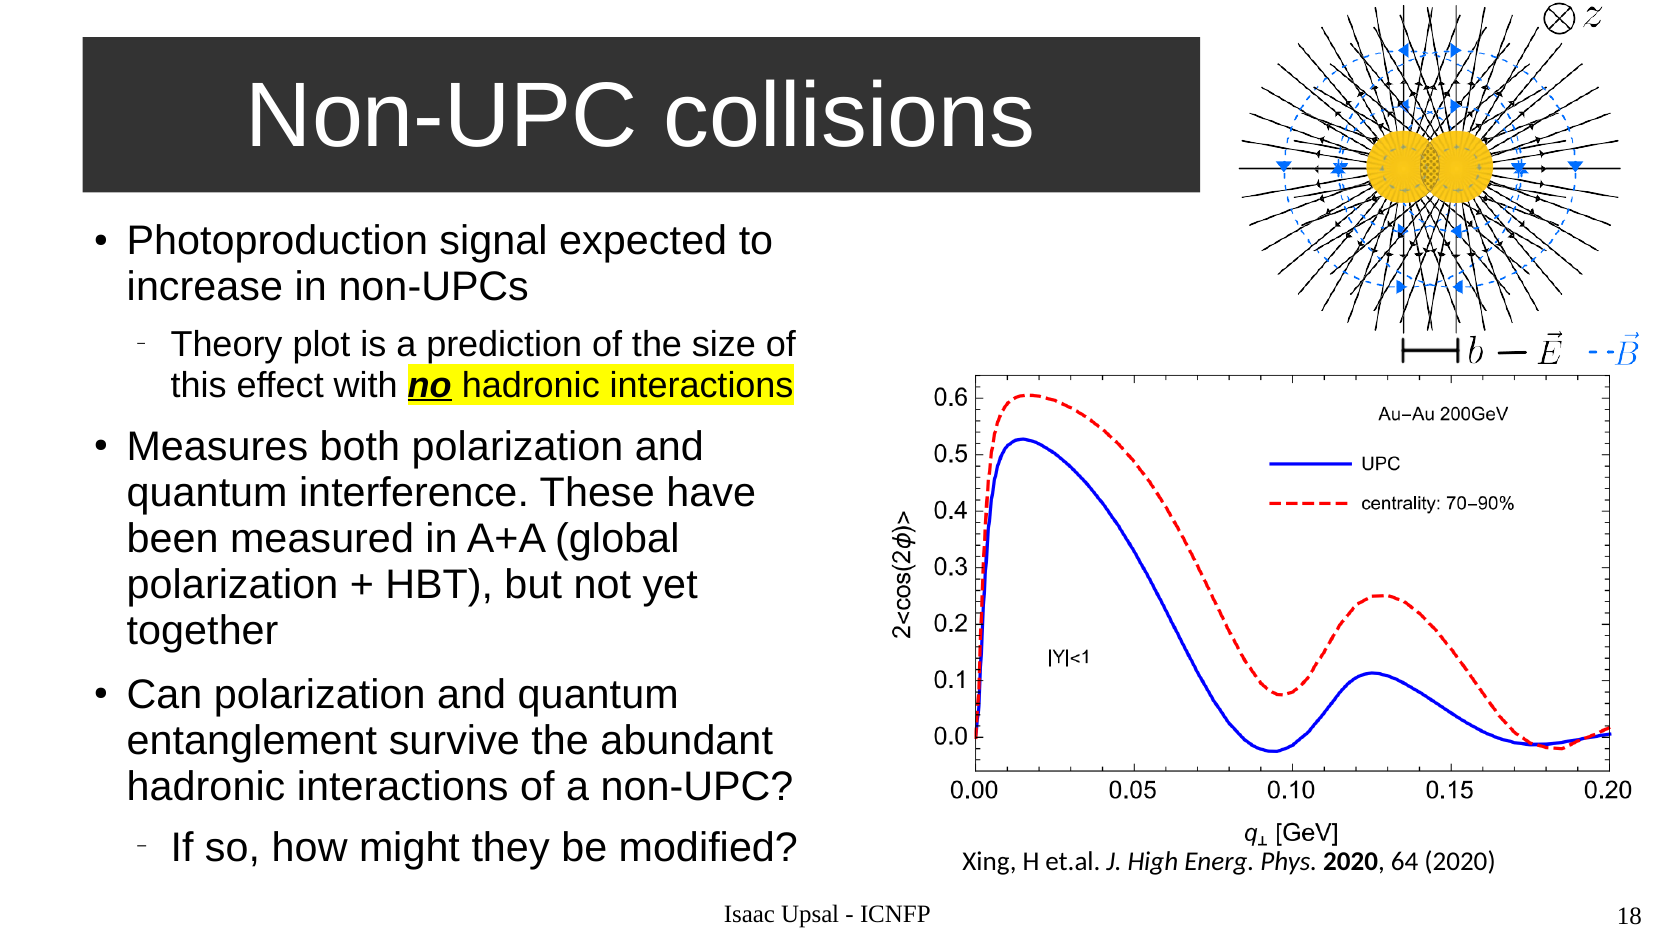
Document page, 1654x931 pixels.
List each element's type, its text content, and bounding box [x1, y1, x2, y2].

title Non-UPC collisions [82, 37, 1201, 193]
text_box Xing, H et.al. J. High Energ. Phys. 2020, 64 (2020) [947, 835, 1654, 883]
picture [884, 0, 1641, 853]
list Photoproduction signal expected to increase in non-UPCs Theory plot is a prediction of the size of this effect with no hadronic interactions Measures both polarization and quantum interference. These have been measured in A+A (global polarization + HBT), but not yet together Can polarization and quantum entanglement survive the abundant hadronic interactions of a non-UPC? If so, how might they be modified? [82, 217, 856, 871]
